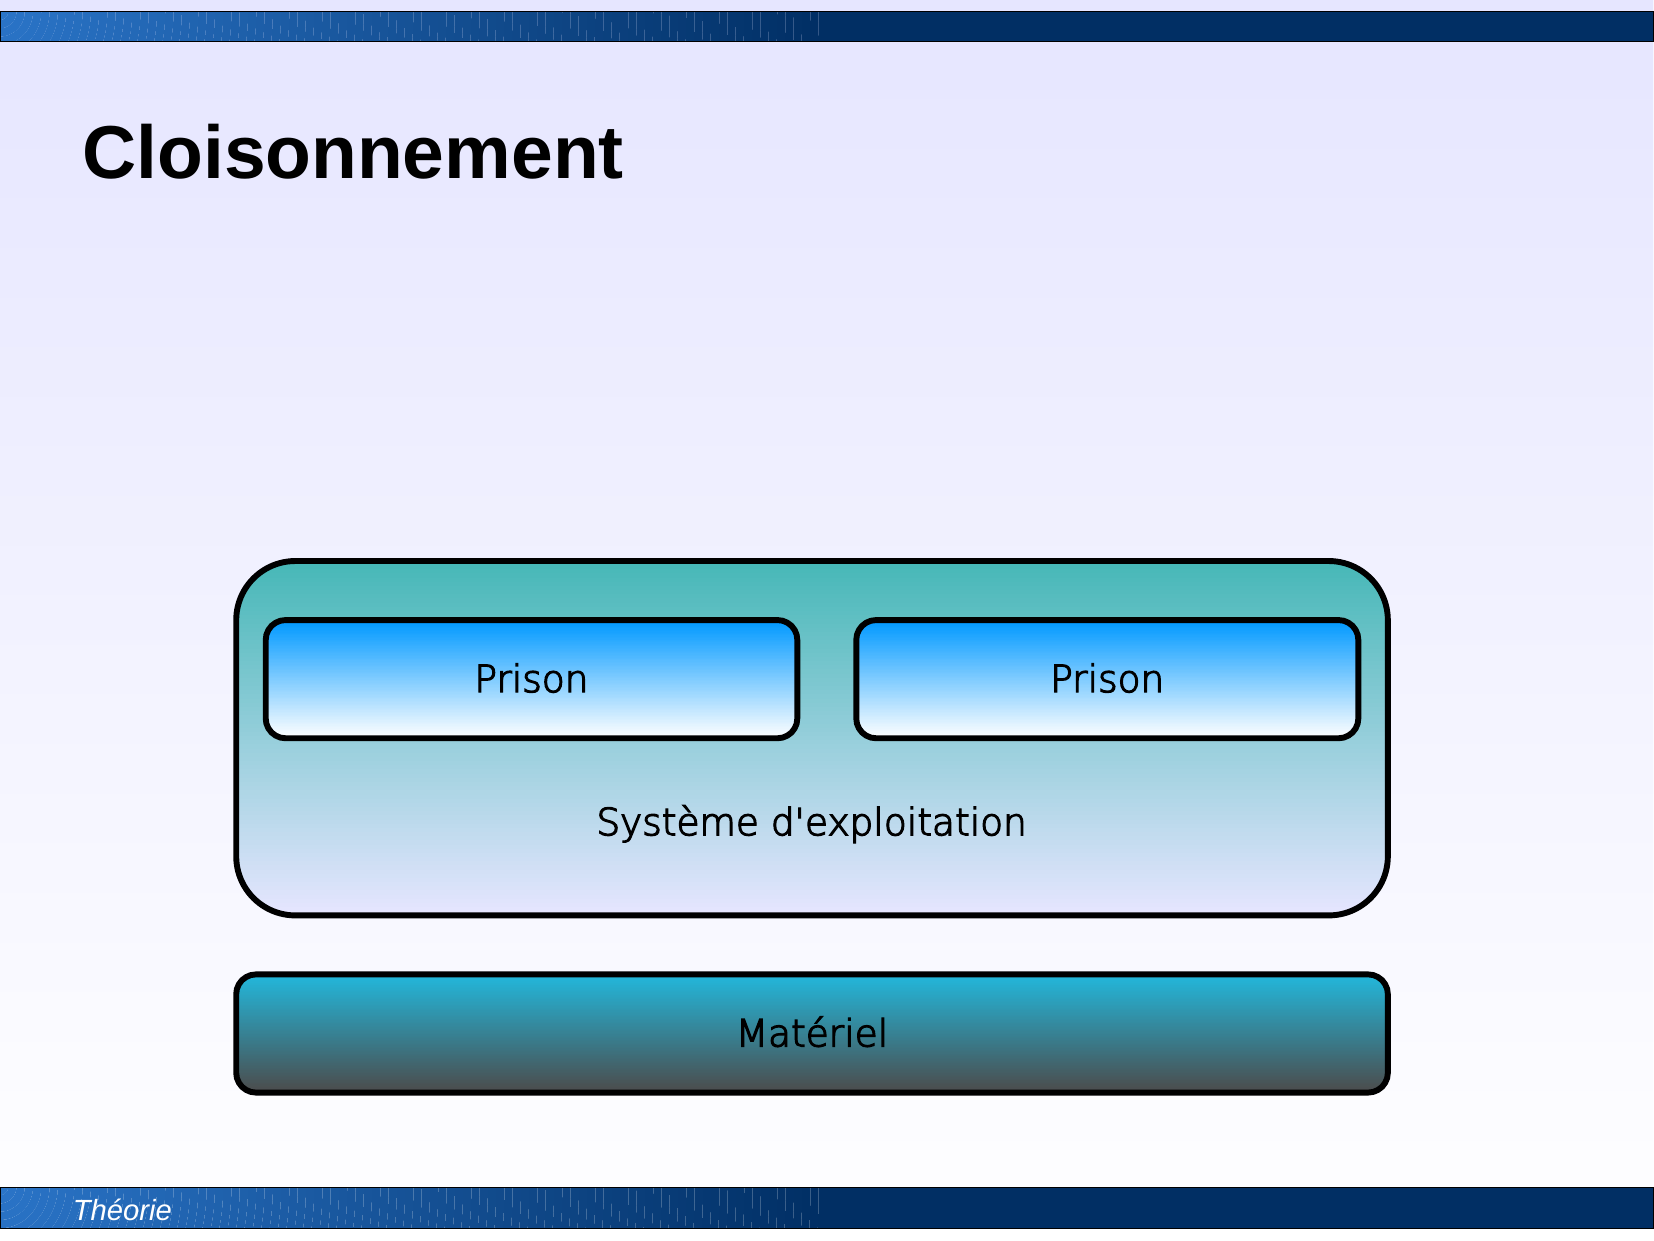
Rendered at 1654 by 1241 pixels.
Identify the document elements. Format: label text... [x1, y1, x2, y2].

text_box Prison [856, 620, 1359, 739]
title Cloisonnement [82, 49, 1571, 257]
text_box Théorie [58, 1186, 406, 1235]
text_box Matériel [236, 974, 1388, 1093]
text_box Système d'exploitation [236, 561, 1388, 916]
text_box Prison [265, 620, 798, 739]
